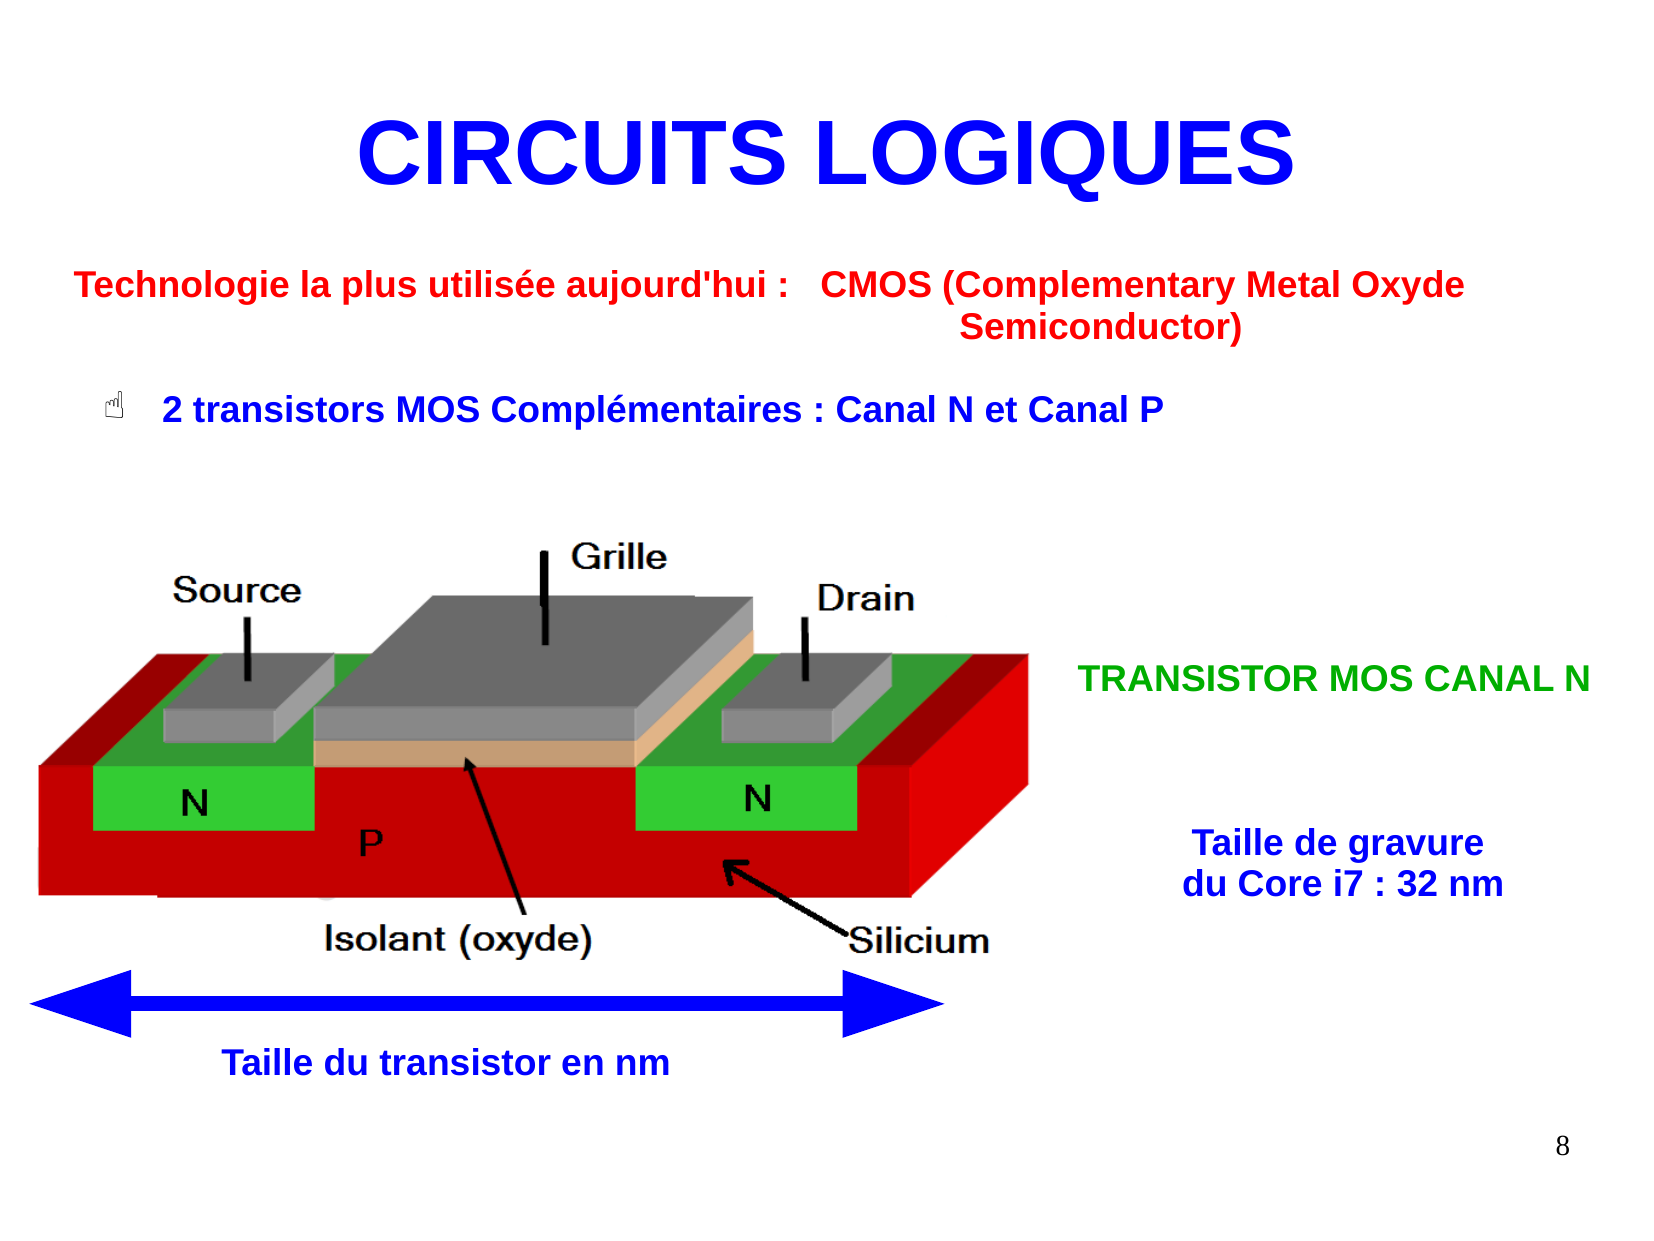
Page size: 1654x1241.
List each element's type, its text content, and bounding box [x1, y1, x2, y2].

text_box Taille du transistor en nm [206, 1034, 739, 1175]
title CIRCUITS LOGIQUES [0, 49, 1654, 257]
text_box TRANSISTOR MOS CANAL N [1062, 650, 1654, 789]
text_box Technologie la plus utilisée aujourd'hui : CMOS (Complementary Metal Oxyde Semiconductor) 2 transistors MOS Complémentaires : Canal N et Canal P [58, 256, 1565, 694]
picture [29, 531, 1045, 975]
text_box Taille de gravure du Core i7 : 32 nm [1121, 813, 1565, 997]
